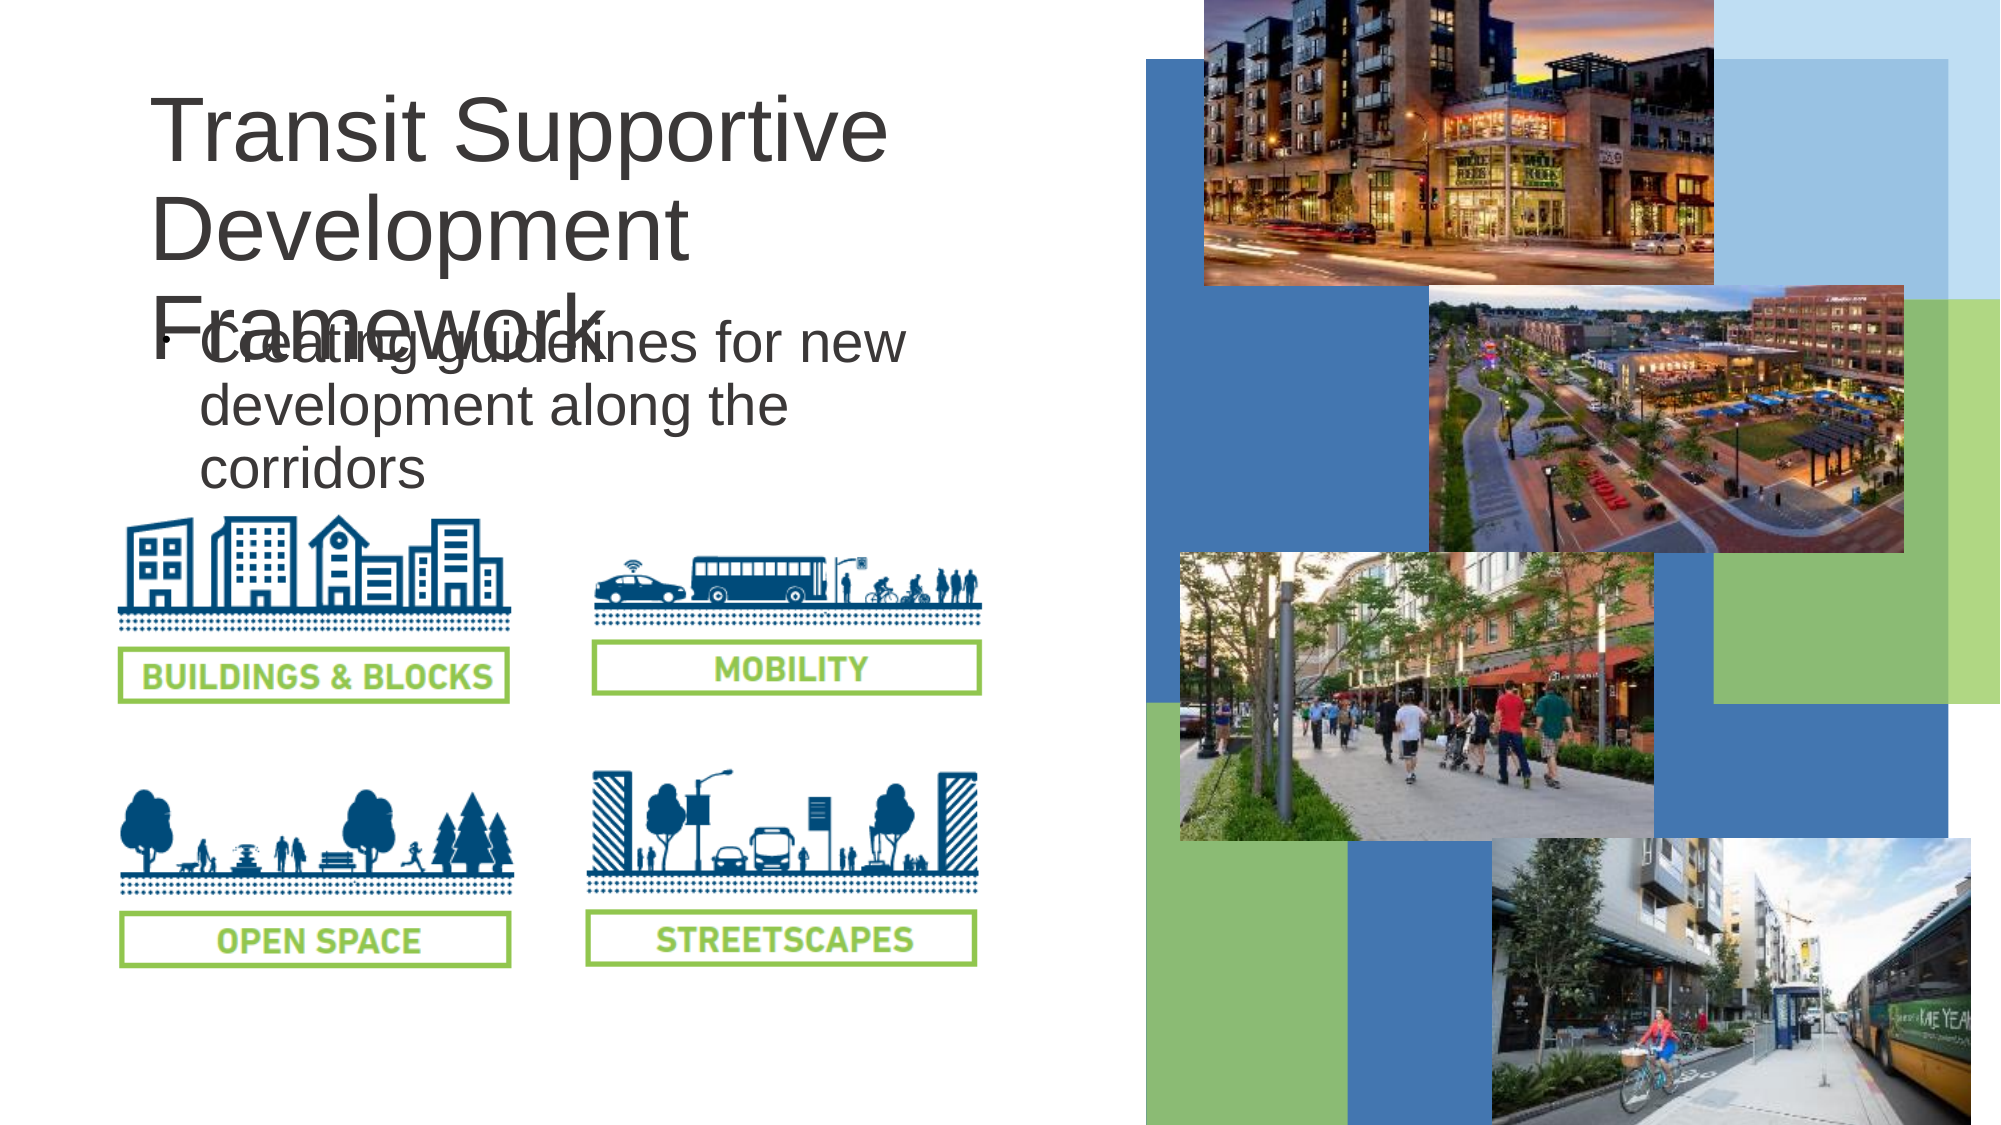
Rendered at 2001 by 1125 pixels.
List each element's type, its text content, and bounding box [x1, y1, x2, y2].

picture [586, 614, 1014, 705]
list Creating guidelines for new development along the corridors [147, 304, 1014, 614]
picture [1180, 0, 1971, 1125]
picture [575, 749, 1000, 983]
picture [98, 771, 549, 983]
title Transit Supportive Development Framework [135, 74, 1132, 303]
picture [98, 499, 554, 728]
